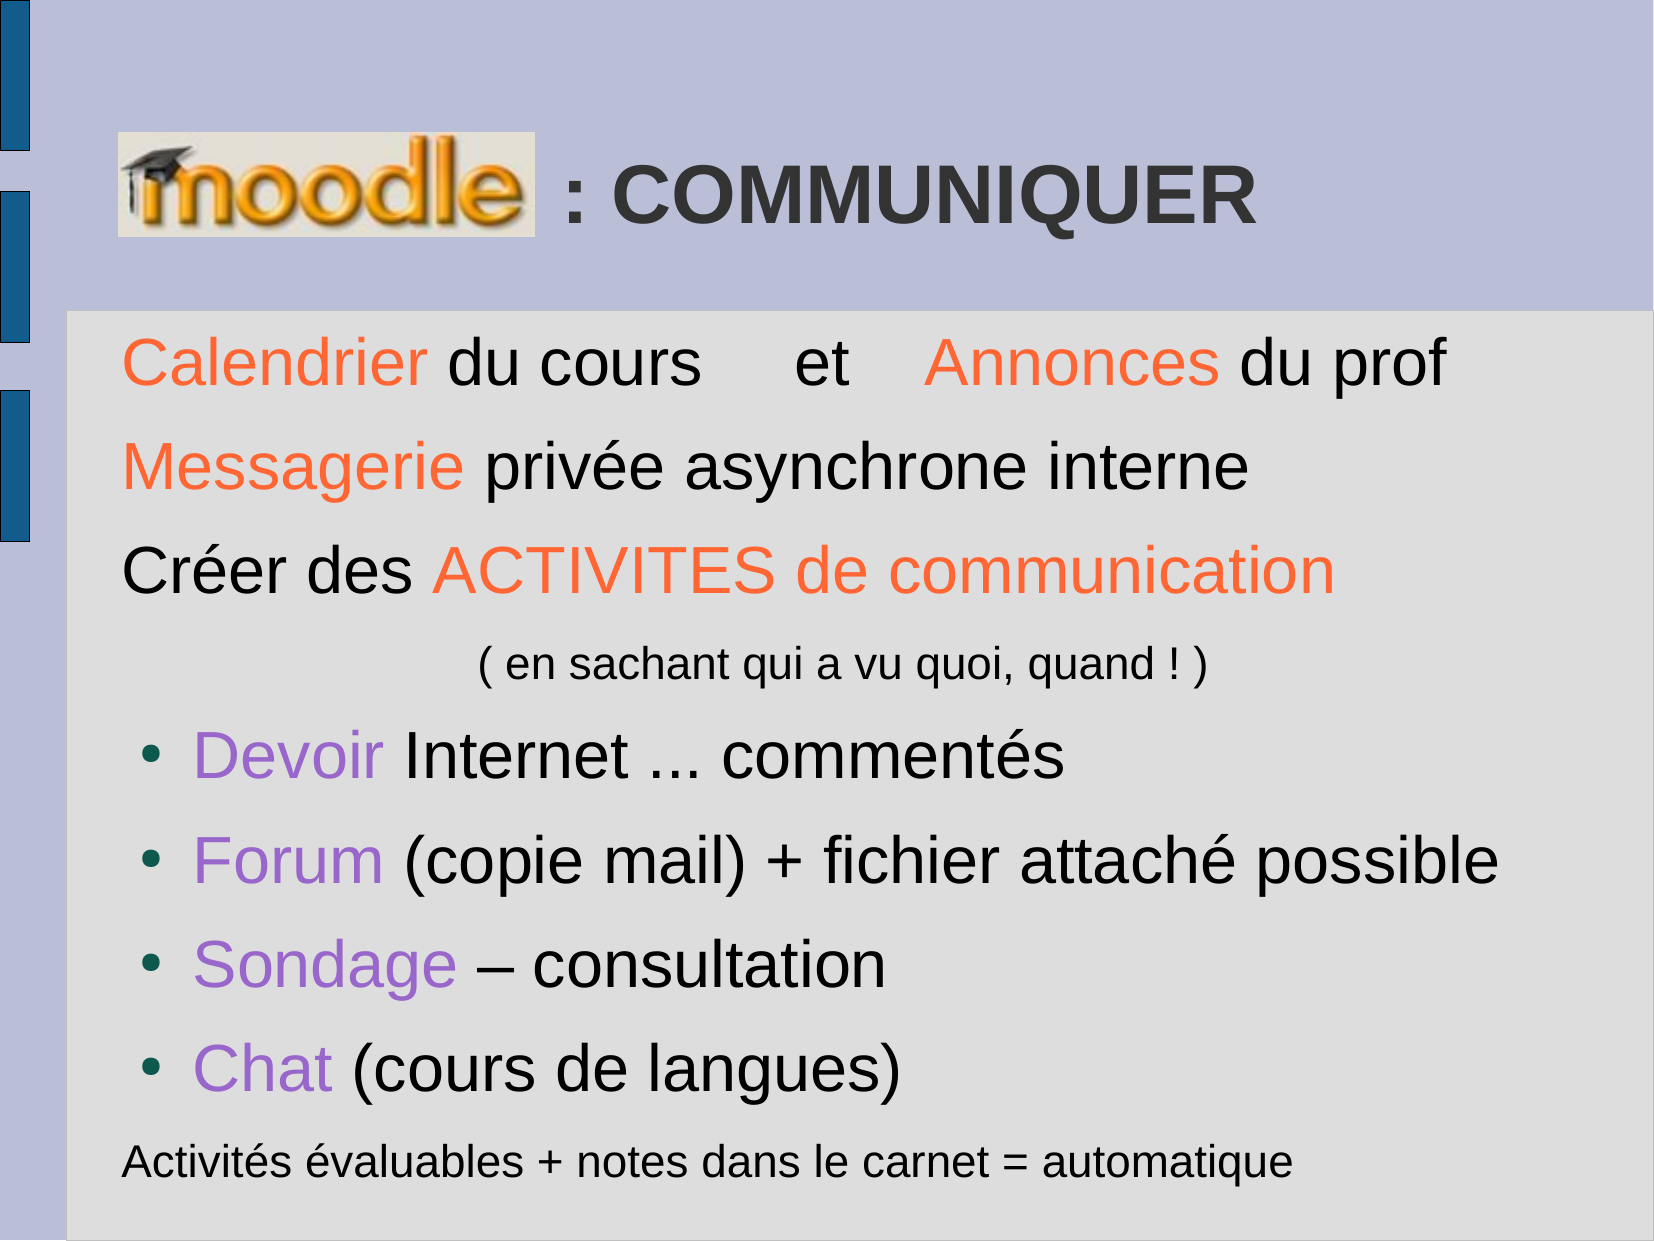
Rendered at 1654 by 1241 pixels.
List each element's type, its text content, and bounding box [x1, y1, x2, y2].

title : COMMUNIQUER [118, 91, 1534, 299]
picture [118, 132, 535, 237]
list Calendrier du cours et Annonces du prof Messagerie privée asynchrone interne Créer des ACTIVITES de communication ( en sachant qui a vu quoi, quand ! ) Devoir Internet ... commentés Forum (copie mail) + fichier attaché possible Sondage – consultation Chat (cours de langues) Activités évaluables + notes dans le carnet = automatique [121, 324, 1565, 1187]
